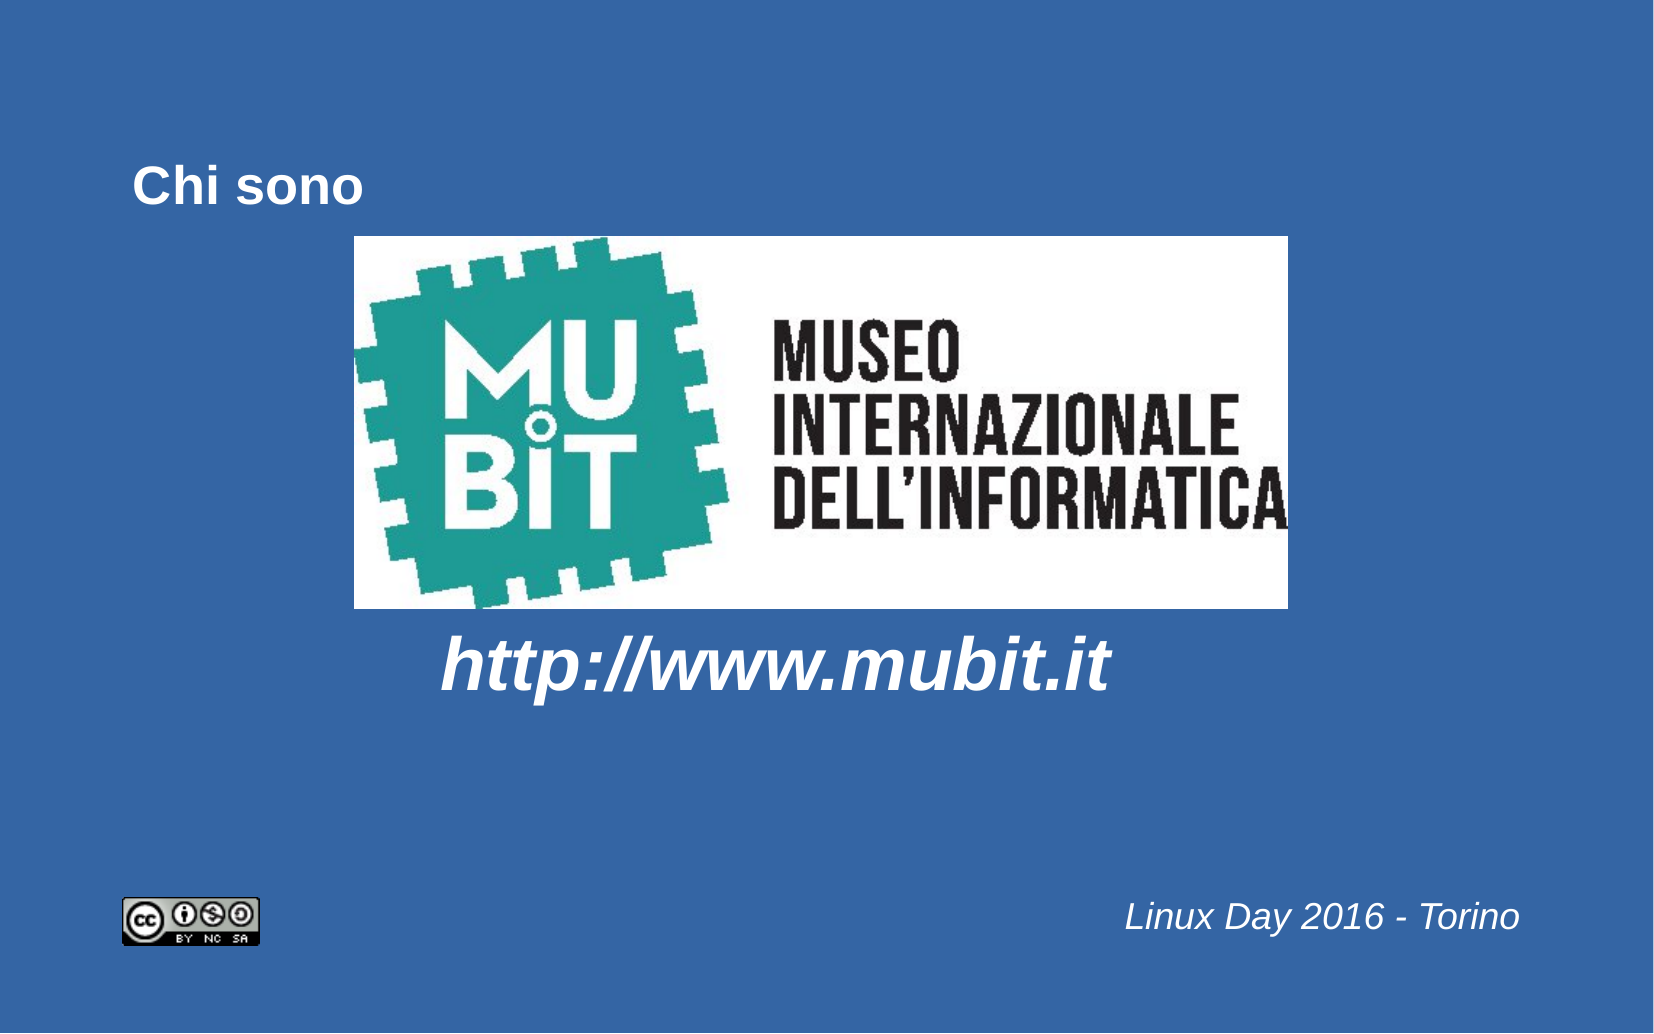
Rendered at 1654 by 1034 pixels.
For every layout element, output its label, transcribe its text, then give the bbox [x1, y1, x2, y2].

picture [122, 897, 260, 946]
text_box Chi sono [118, 118, 1536, 870]
picture [354, 236, 1288, 609]
text_box Linux Day 2016 - Torino [1109, 887, 1536, 1034]
text_box http://www.mubit.it [425, 614, 1127, 714]
